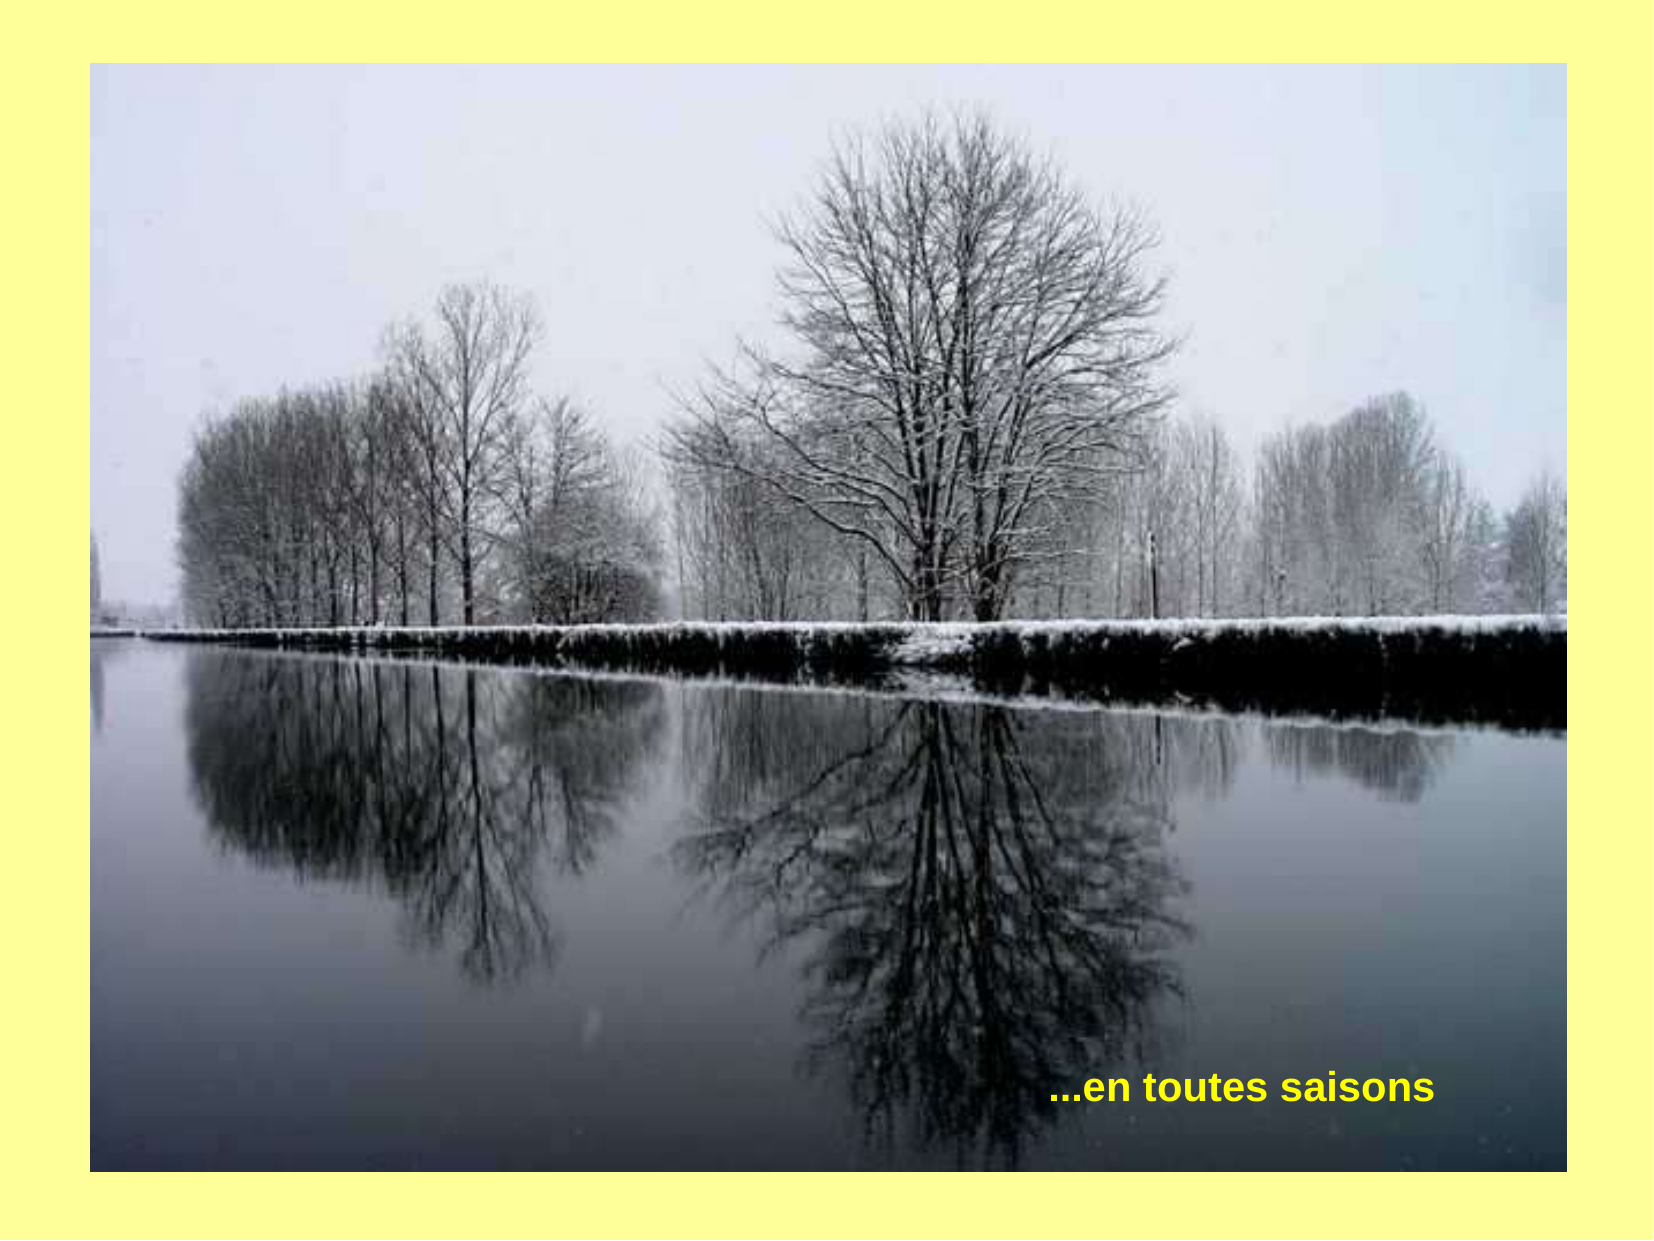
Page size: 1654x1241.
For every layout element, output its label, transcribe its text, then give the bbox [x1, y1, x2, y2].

text_box ...en toutes saisons [1033, 1057, 1536, 1119]
picture [90, 63, 1567, 1172]
